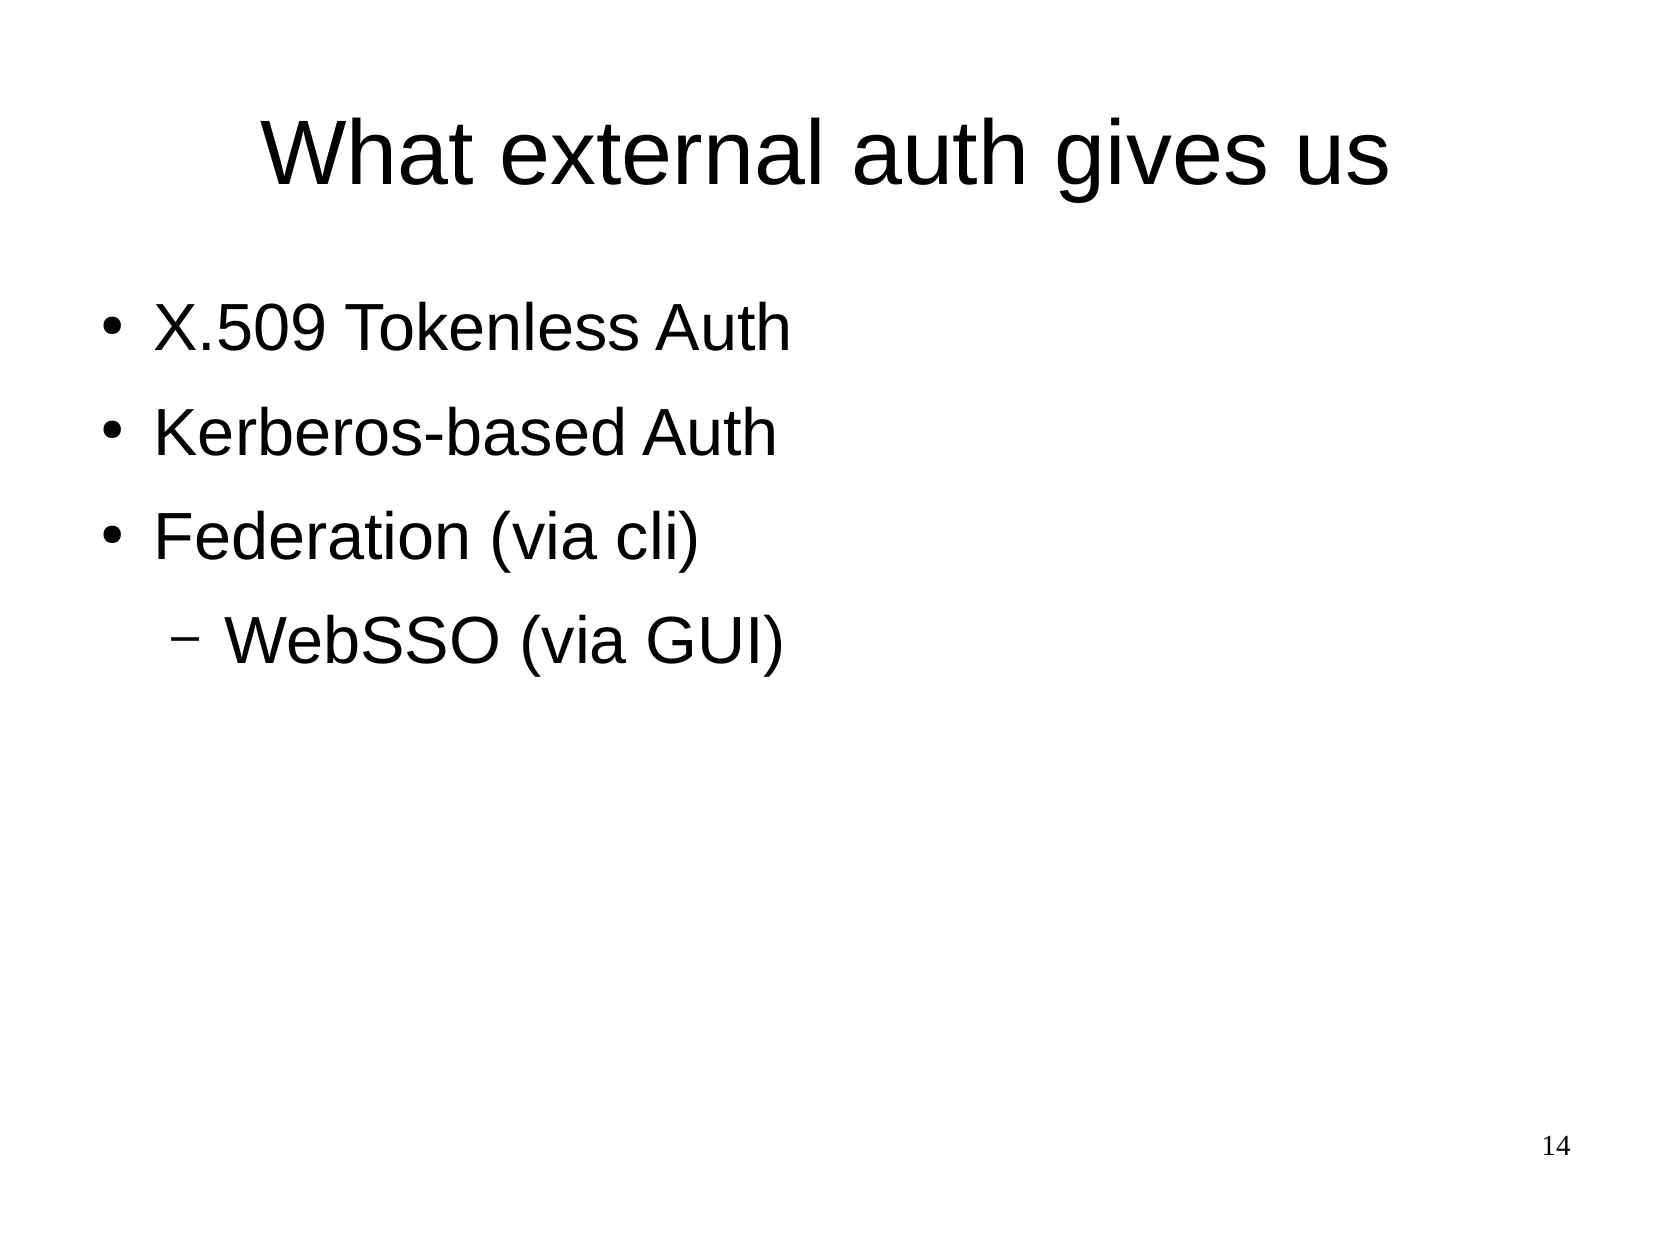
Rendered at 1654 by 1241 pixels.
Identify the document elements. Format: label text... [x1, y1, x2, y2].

title What external auth gives us [82, 49, 1571, 257]
list X.509 Tokenless Auth Kerberos-based Auth Federation (via cli) WebSSO (via GUI) [82, 290, 1571, 1010]
